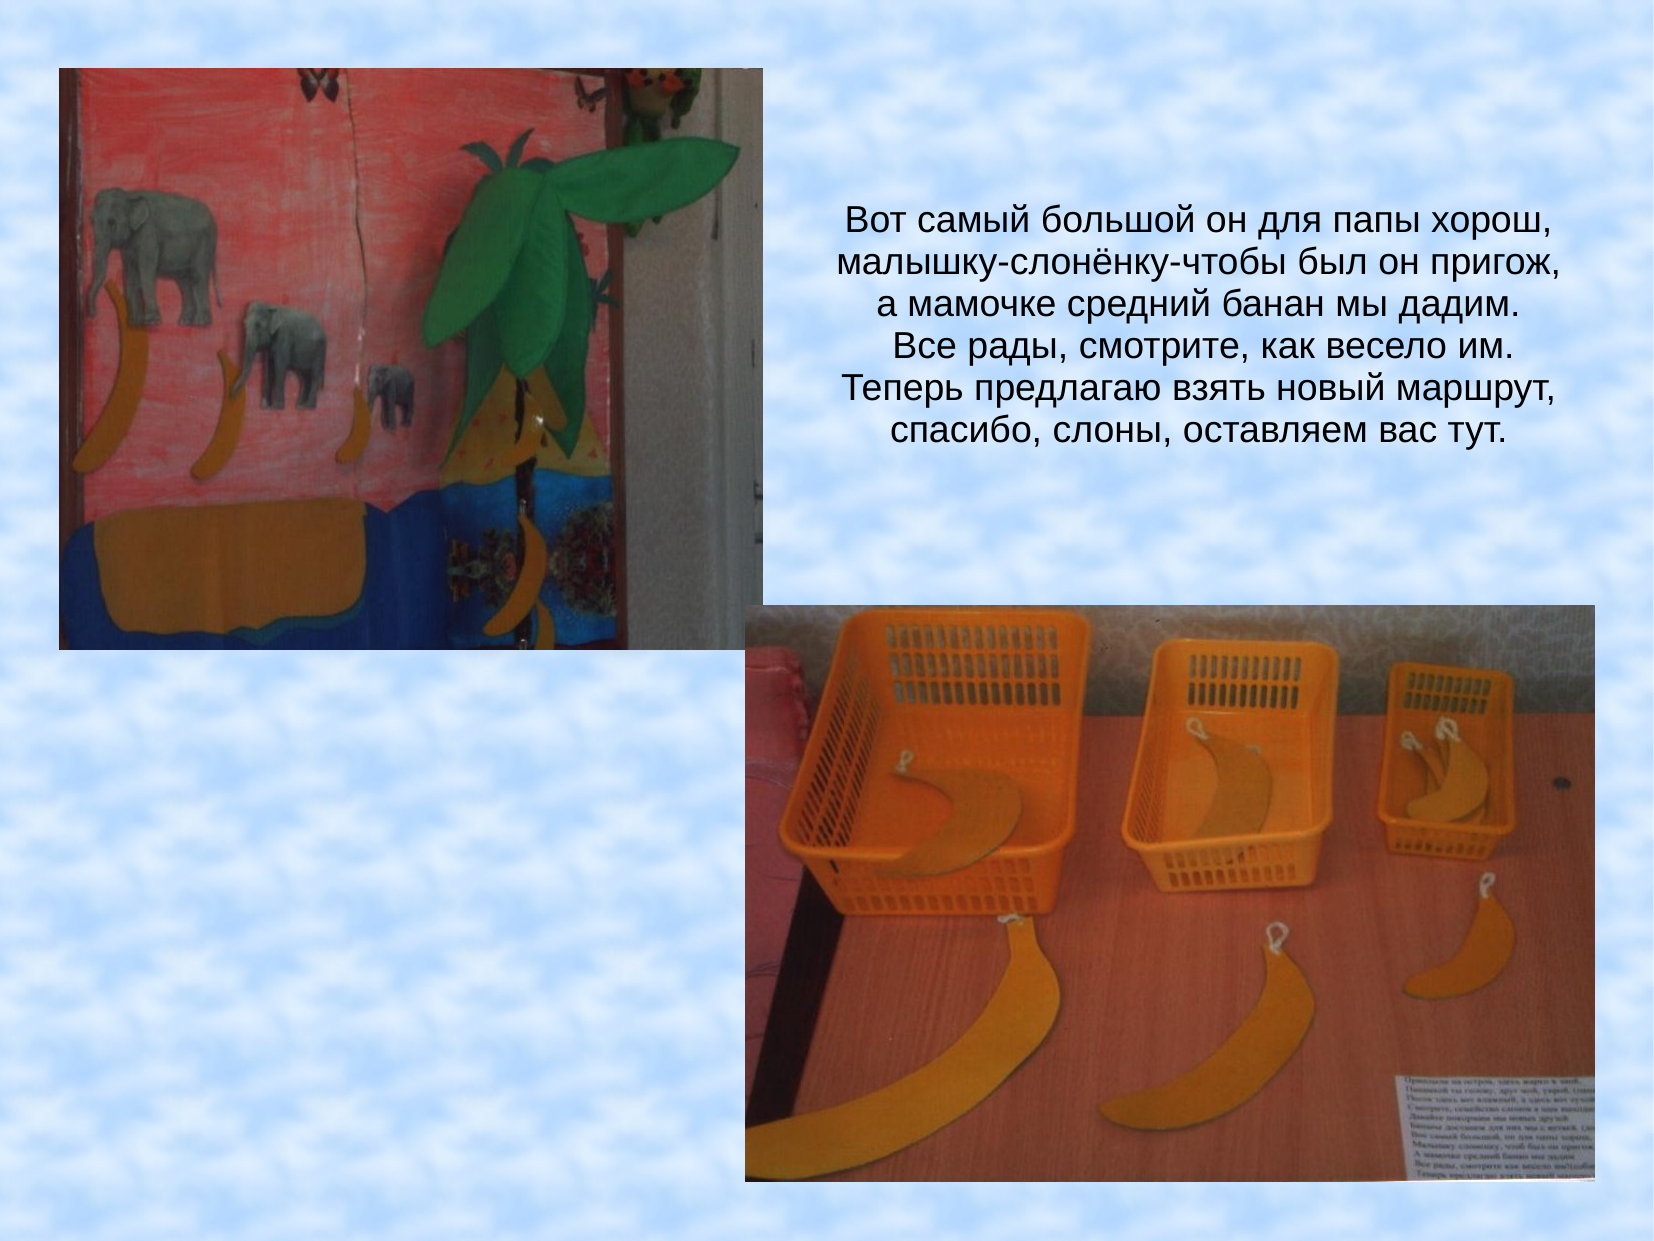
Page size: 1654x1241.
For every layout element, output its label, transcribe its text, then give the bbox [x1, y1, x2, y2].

title Вот самый большой он для папы хорош, малышку-слонёнку-чтобы был он пригож, а мамочке средний банан мы дадим. Все рады, смотрите, как весело им. Теперь предлагаю взять новый маршрут, спасибо, слоны, оставляем вас тут. [826, 59, 1571, 591]
picture [0, 0, 1654, 1241]
